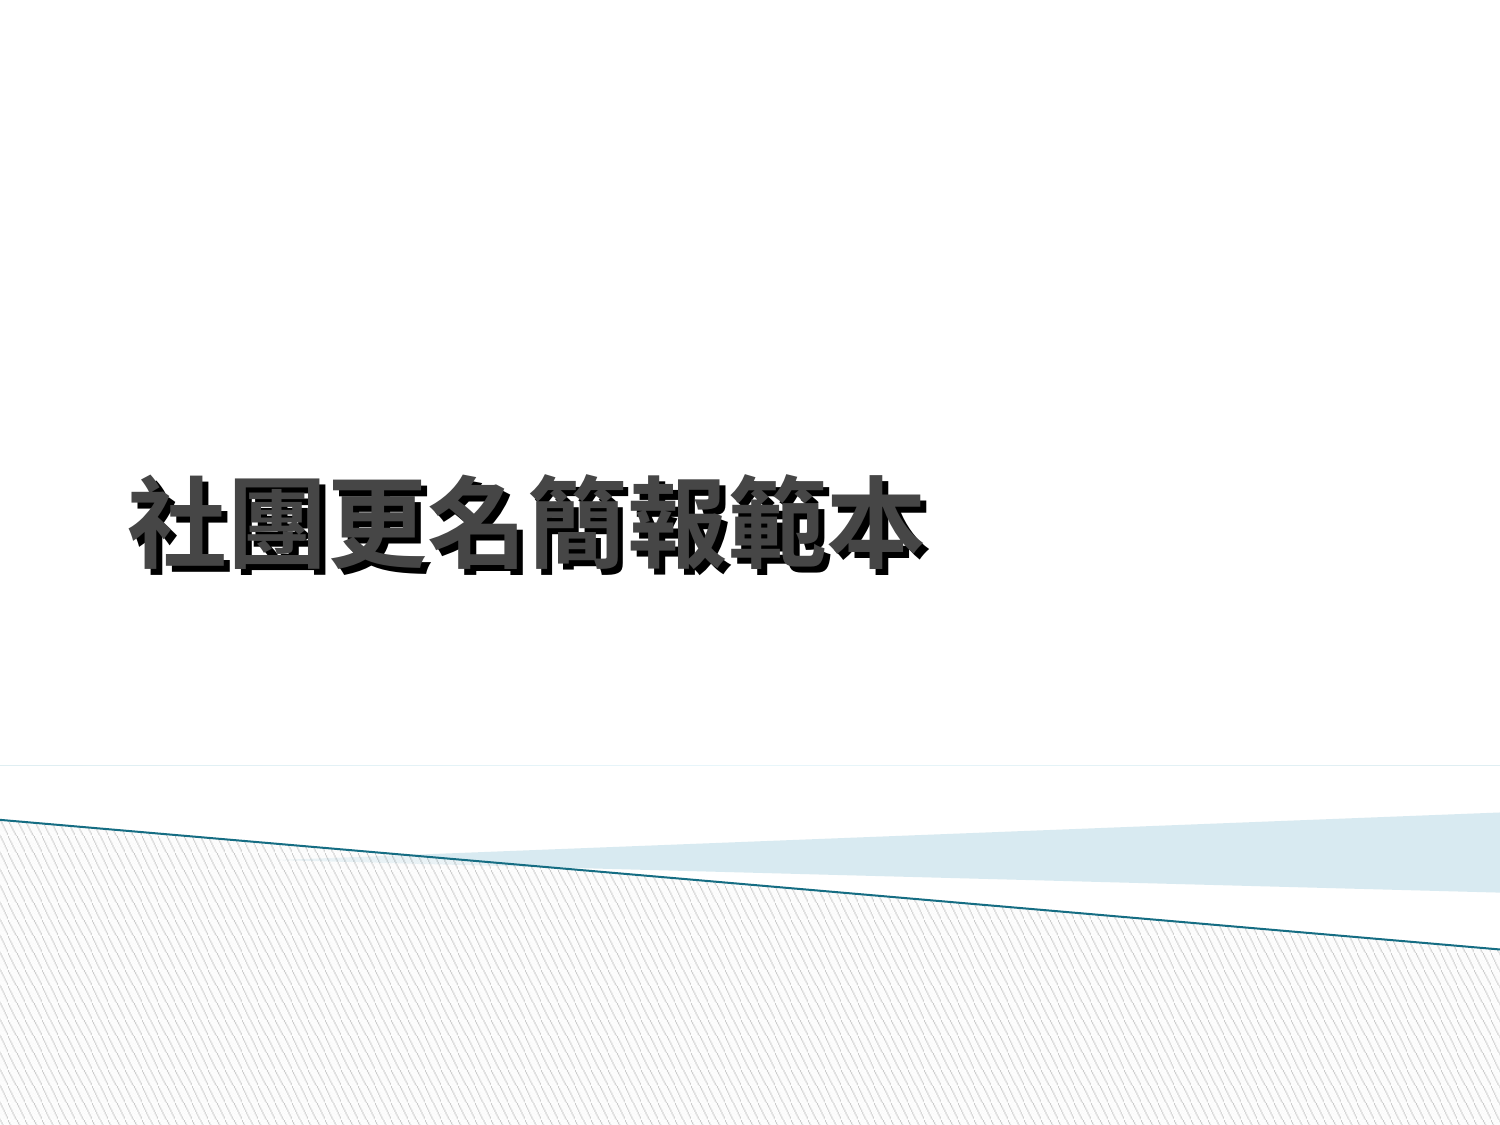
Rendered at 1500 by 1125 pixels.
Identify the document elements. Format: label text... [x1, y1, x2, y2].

title 社團更名簡報範本 [112, 287, 1388, 588]
